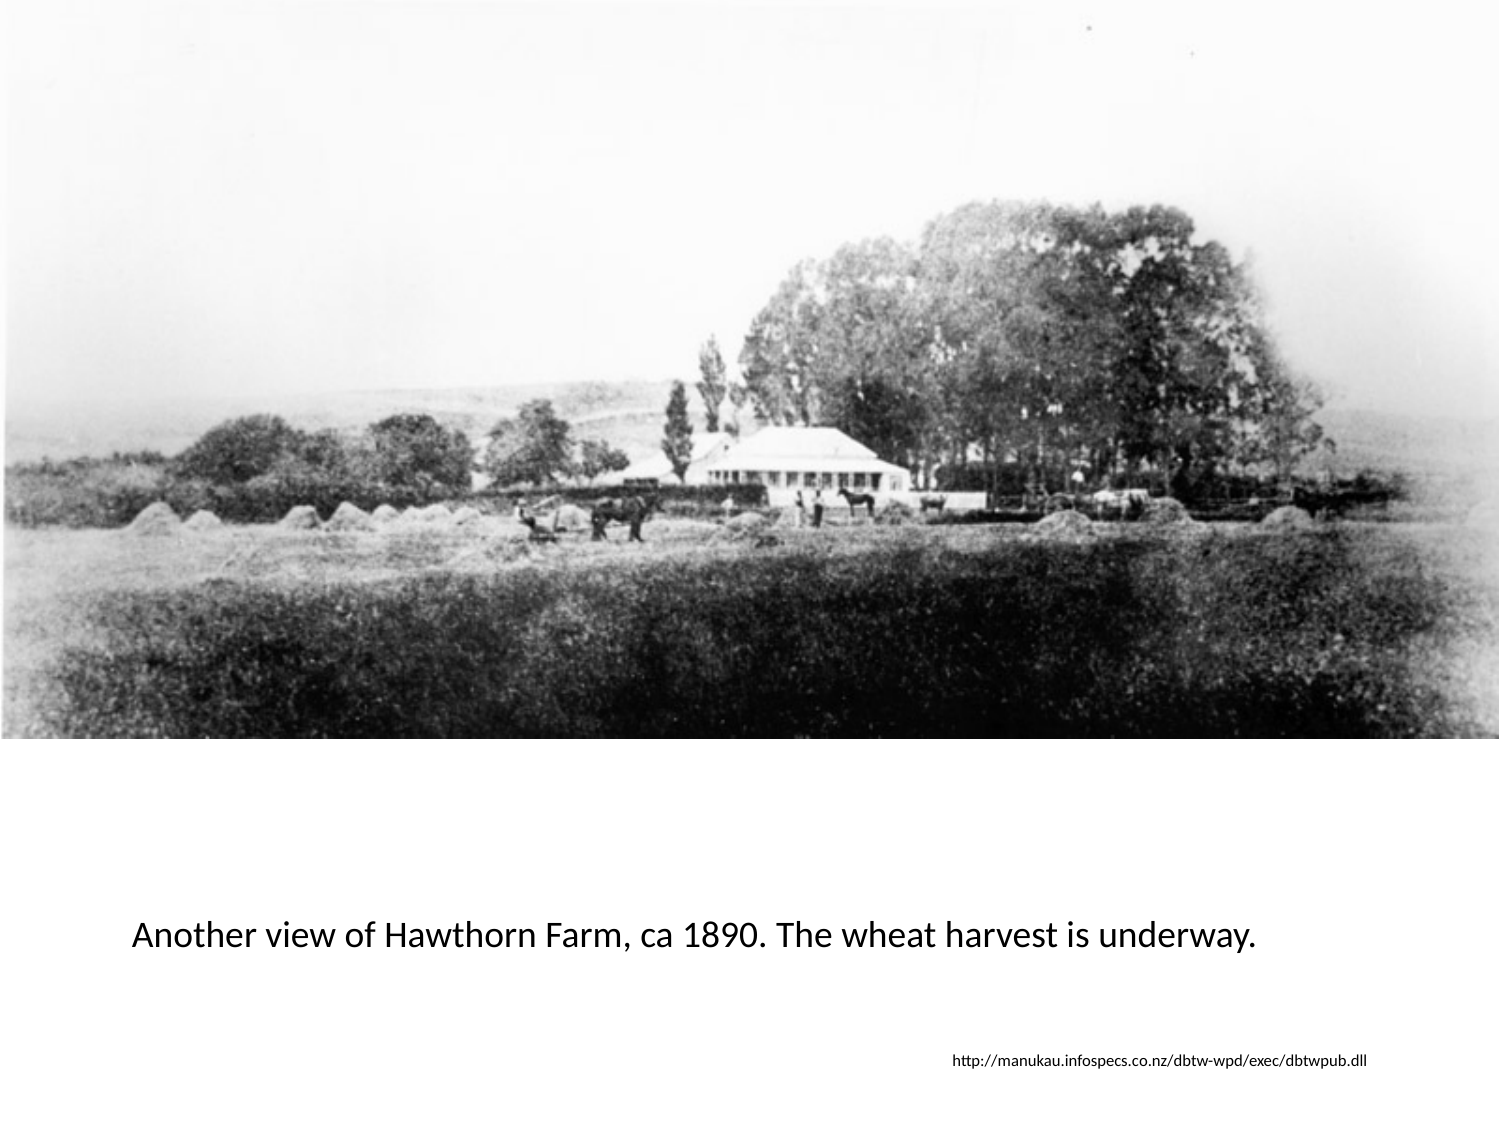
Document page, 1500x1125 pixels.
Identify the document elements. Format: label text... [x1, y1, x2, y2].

text_box Another view of Hawthorn Farm, ca 1890. The wheat harvest is underway. [117, 902, 1336, 963]
text_box http://manukau.infospecs.co.nz/dbtw-wpd/exec/dbtwpub.dll [937, 1042, 1465, 1078]
picture [0, 0, 1499, 739]
